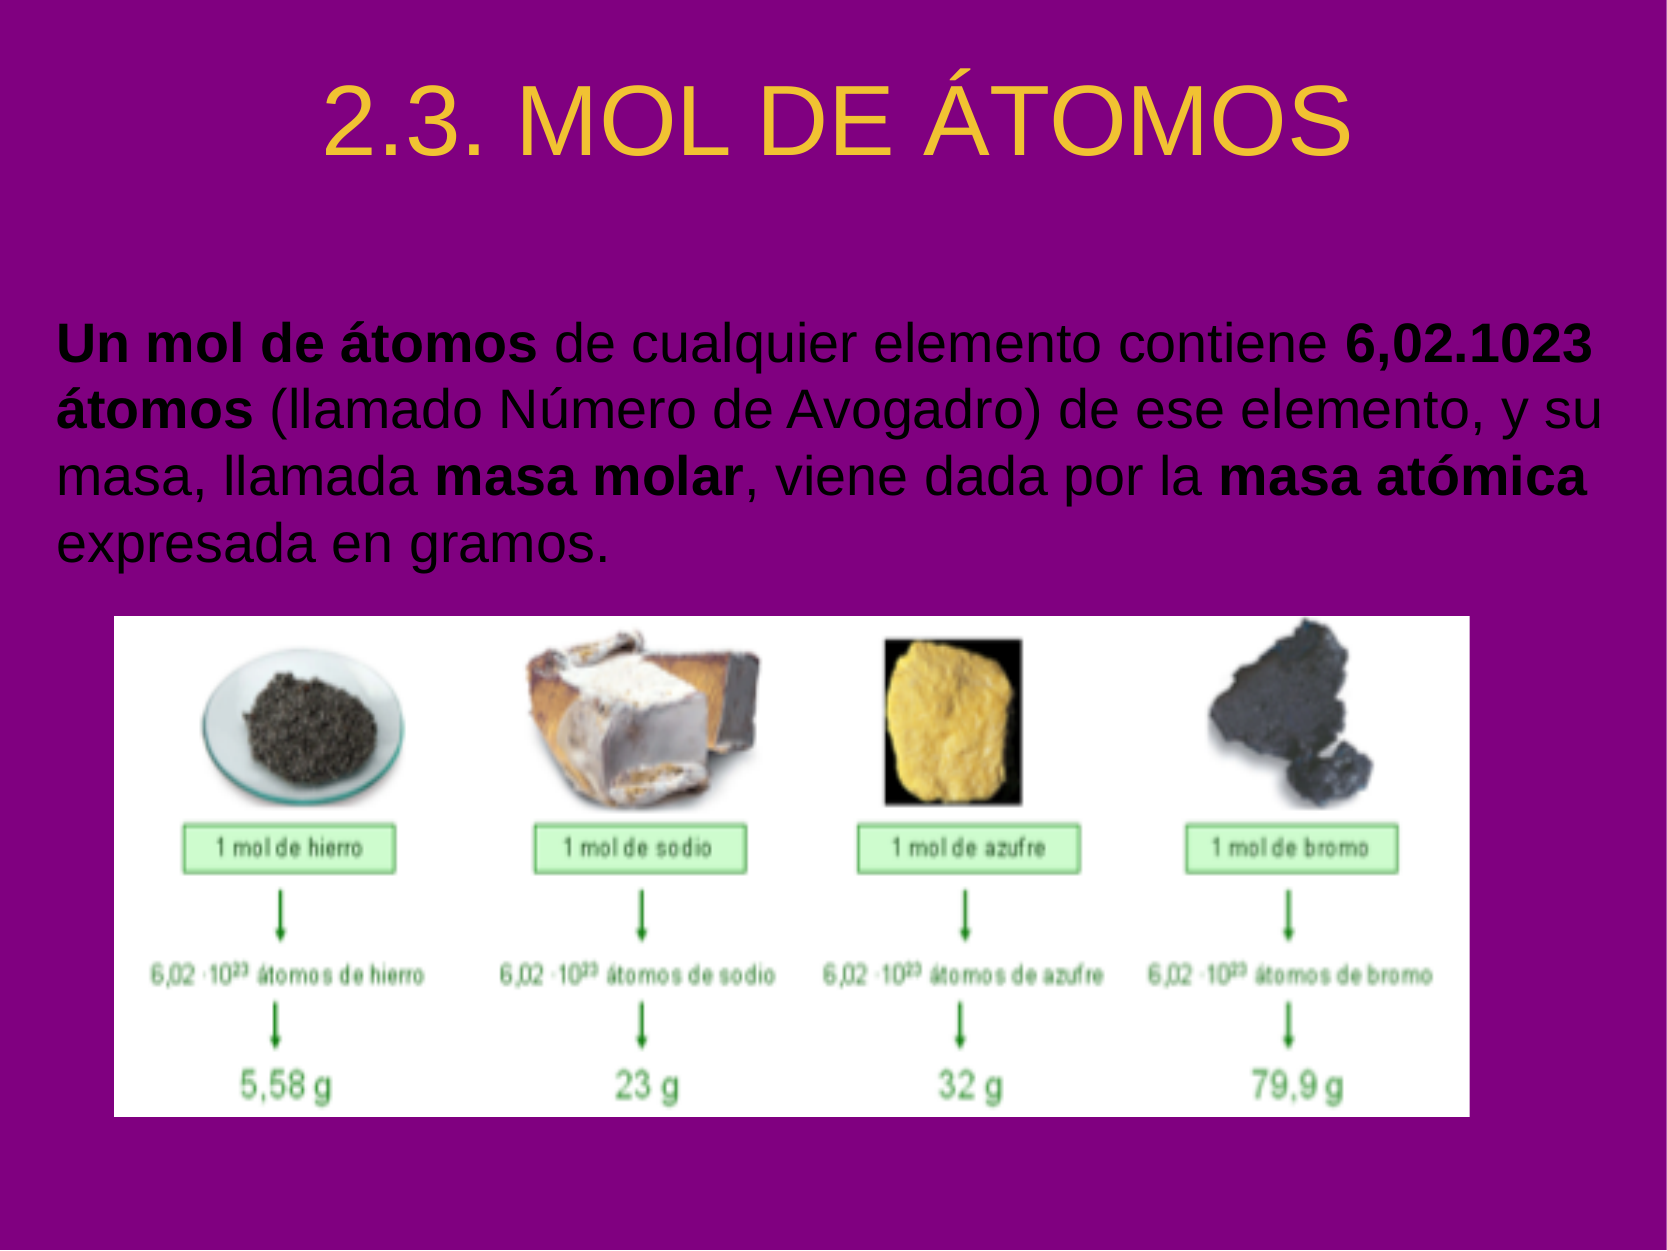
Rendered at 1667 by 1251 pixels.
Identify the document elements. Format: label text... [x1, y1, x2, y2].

list Un mol de átomos de cualquier elemento contiene 6,02.1023 átomos (llamado Número de Avogadro) de ese elemento, y su masa, llamada masa molar, viene dada por la masa atómica expresada en gramos. [50, 300, 1630, 1213]
title 2.3. MOL DE ÁTOMOS [49, 49, 1628, 211]
text_box [114, 616, 1470, 1117]
